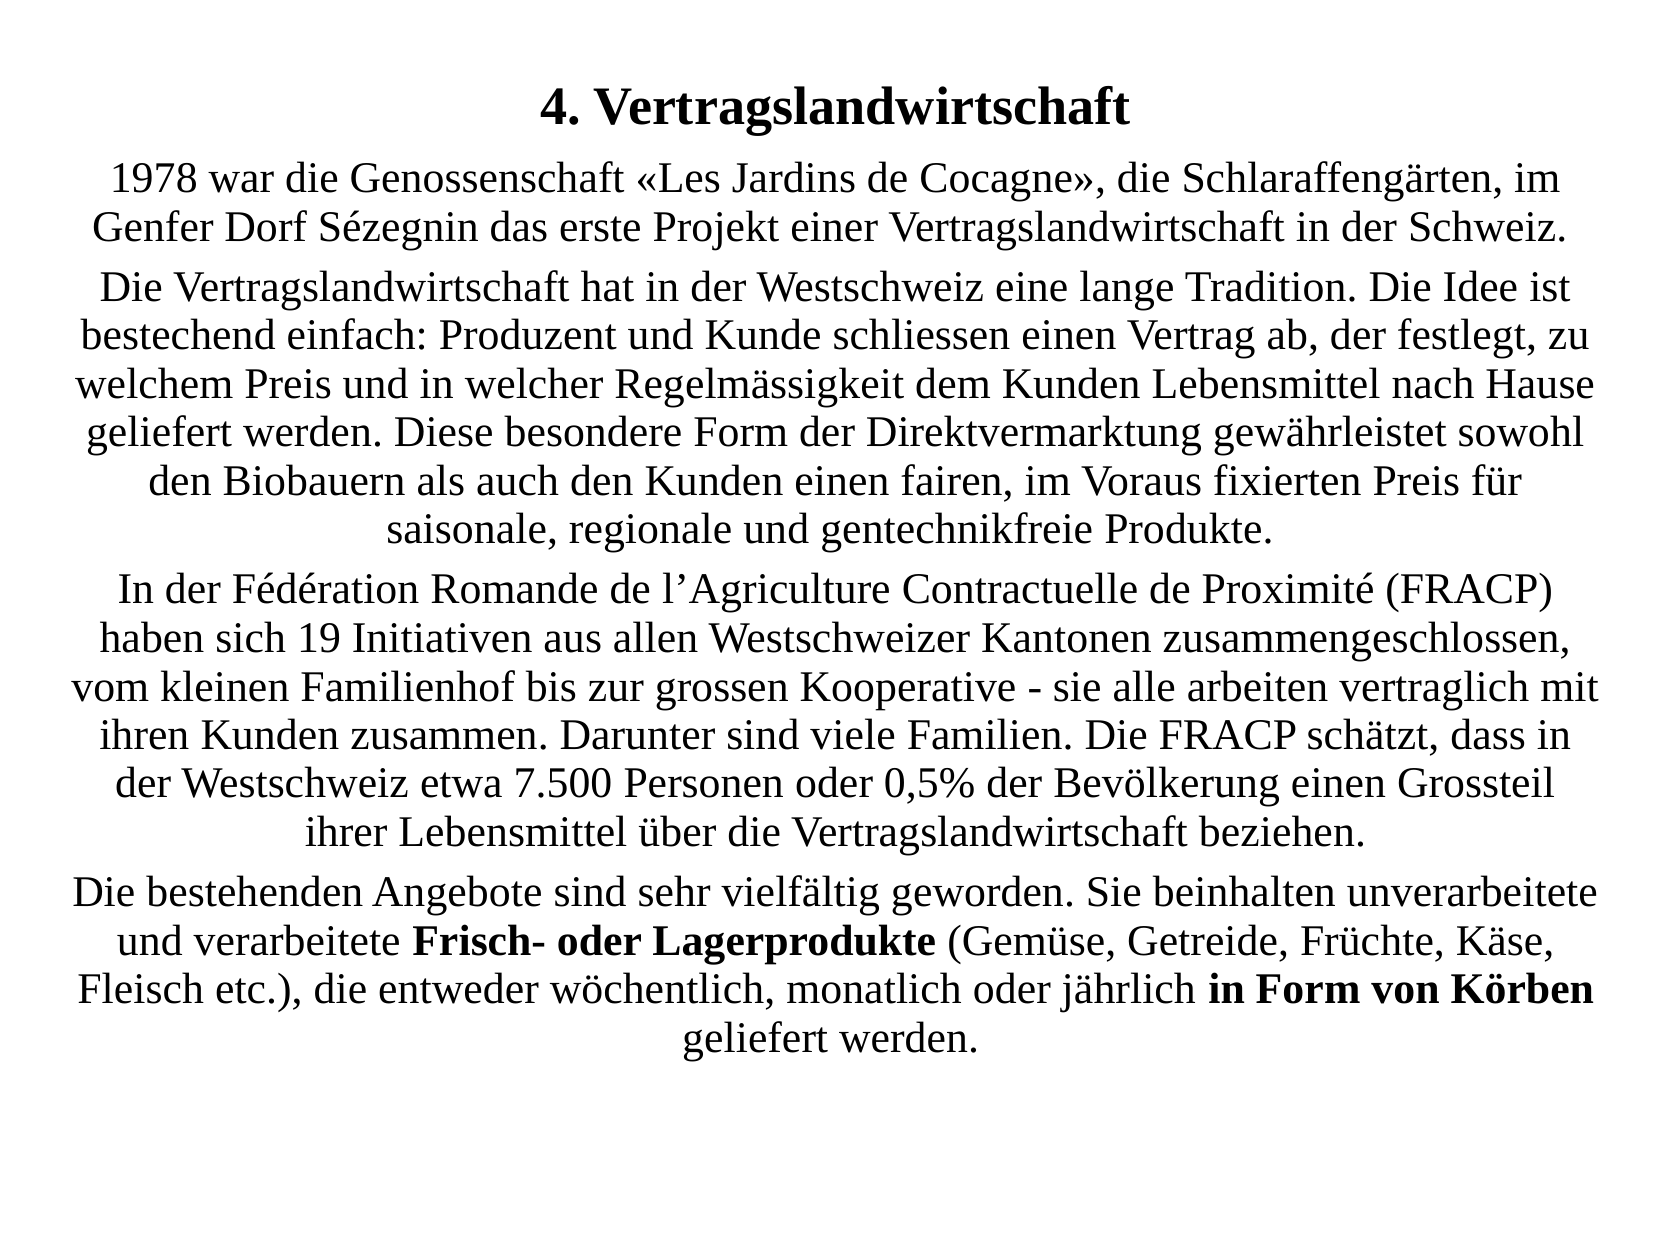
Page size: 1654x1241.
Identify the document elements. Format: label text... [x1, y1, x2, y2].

text_box 4. Vertragslandwirtschaft 1978 war die Genossenschaft «Les Jardins de Cocagne», die Schlaraffengärten, im Genfer Dorf Sézegnin das erste Projekt einer Vertragslandwirtschaft in der Schweiz. Die Vertragslandwirtschaft hat in der Westschweiz eine lange Tradition. Die Idee ist bestechend einfach: Produzent und Kunde schliessen einen Vertrag ab, der festlegt, zu welchem Preis und in welcher Regelmässigkeit dem Kunden Lebensmittel nach Hause geliefert werden. Diese besondere Form der Direktvermarktung gewährleistet sowohl den Biobauern als auch den Kunden einen fairen, im Voraus fixierten Preis für saisonale, regionale und gentechnikfreie Produkte. In der Fédération Romande de l’Agriculture Contractuelle de Proximité (FRACP) haben sich 19 Initiativen aus allen Westschweizer Kantonen zusammengeschlossen, vom kleinen Familienhof bis zur grossen Kooperative - sie alle arbeiten vertraglich mit ihren Kunden zusammen. Darunter sind viele Familien. Die FRACP schätzt, dass in der Westschweiz etwa 7.500 Personen oder 0,5% der Bevölkerung einen Grossteil ihrer Lebensmittel über die Vertragslandwirtschaft beziehen. Die bestehenden Angebote sind sehr vielfältig geworden. Sie beinhalten unverarbeitete und verarbeitete Frisch- oder Lagerprodukte (Gemüse, Getreide, Früchte, Käse, Fleisch etc.), die entweder wöchentlich, monatlich oder jährlich in Form von Körben geliefert werden. [56, 68, 1616, 1070]
